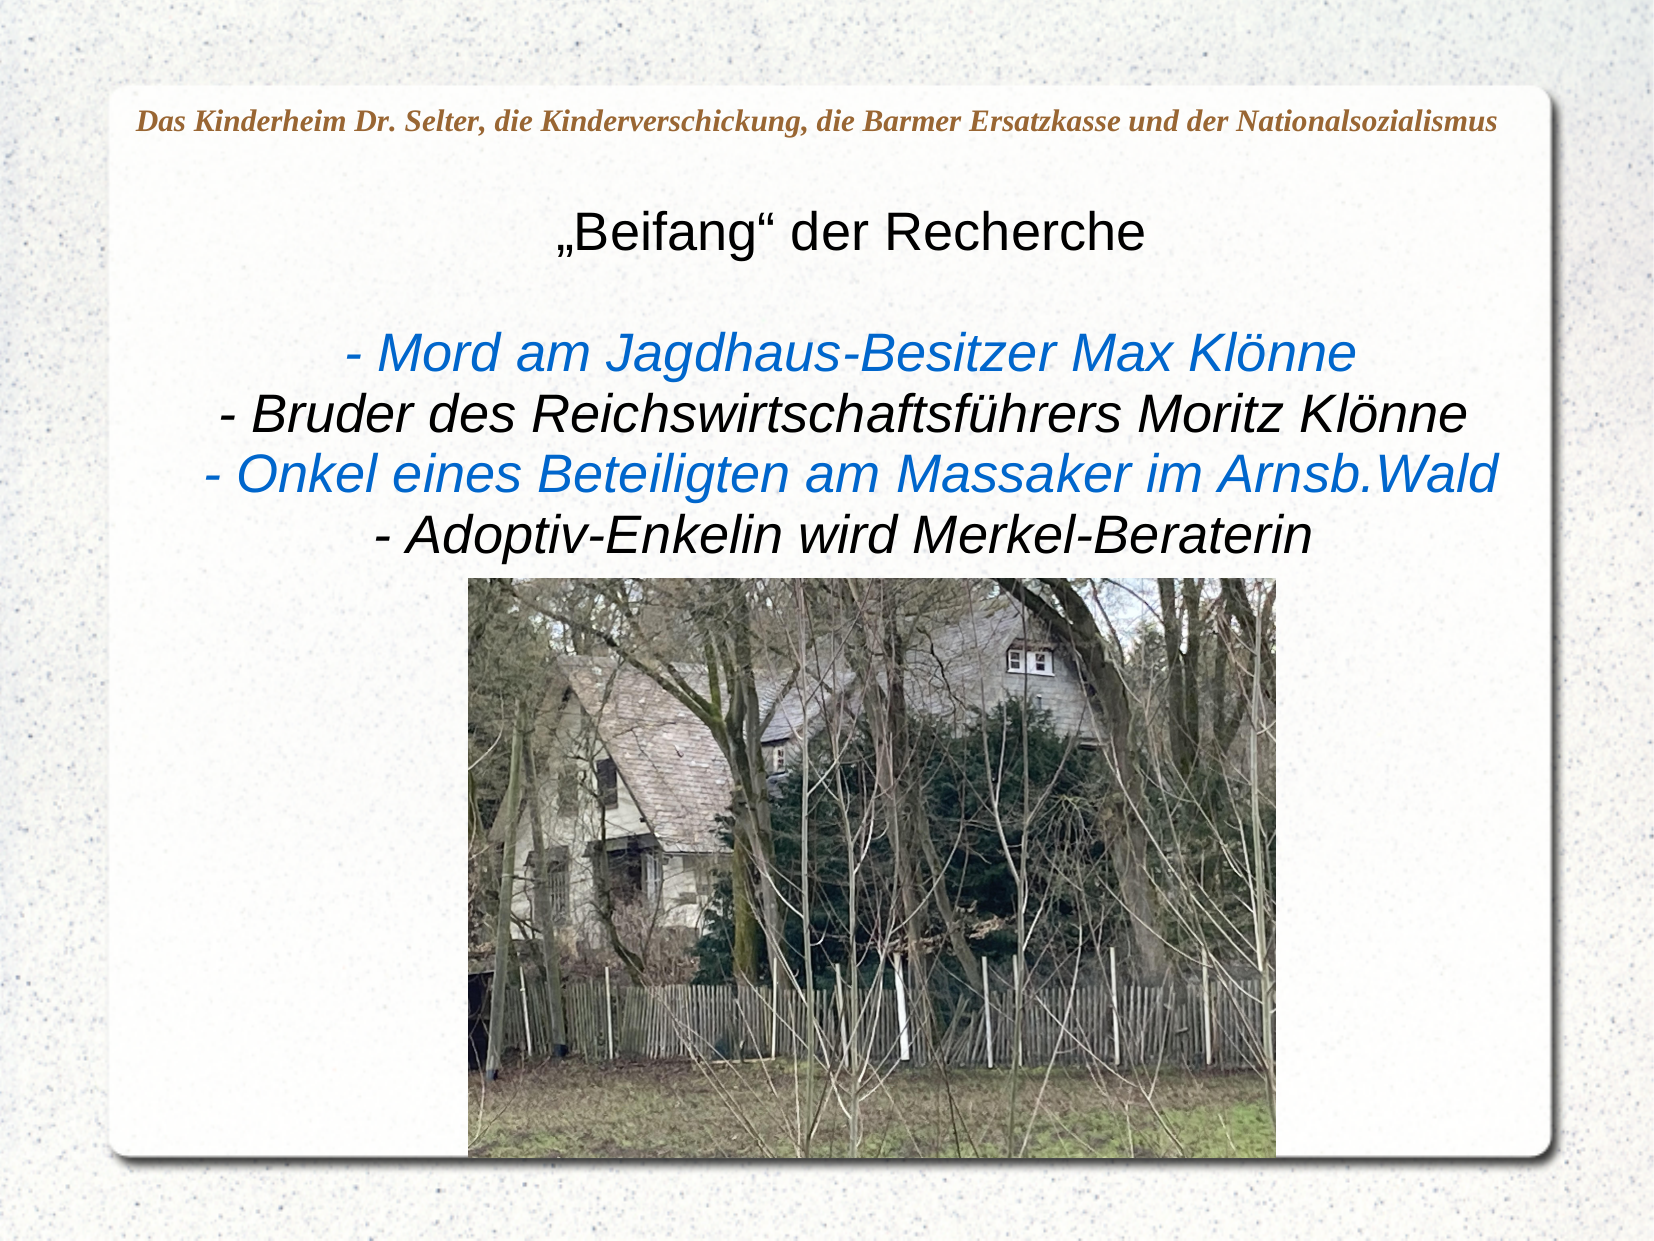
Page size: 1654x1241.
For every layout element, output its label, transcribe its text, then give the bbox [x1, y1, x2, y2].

picture [0, 0, 1654, 1241]
subtitle „Beifang“ der Recherche - Mord am Jagdhaus-Besitzer Max Klönne - Bruder des Reichswirtschaftsführers Moritz Klönne - Onkel eines Beteiligten am Massaker im Arnsb.Wald - Adoptiv-Enkelin wird Merkel-Beraterin [156, 82, 1548, 1169]
title Das Kinderheim Dr. Selter, die Kinderverschickung, die Barmer Ersatzkasse und der Nationalsozialismus [88, 17, 1548, 225]
